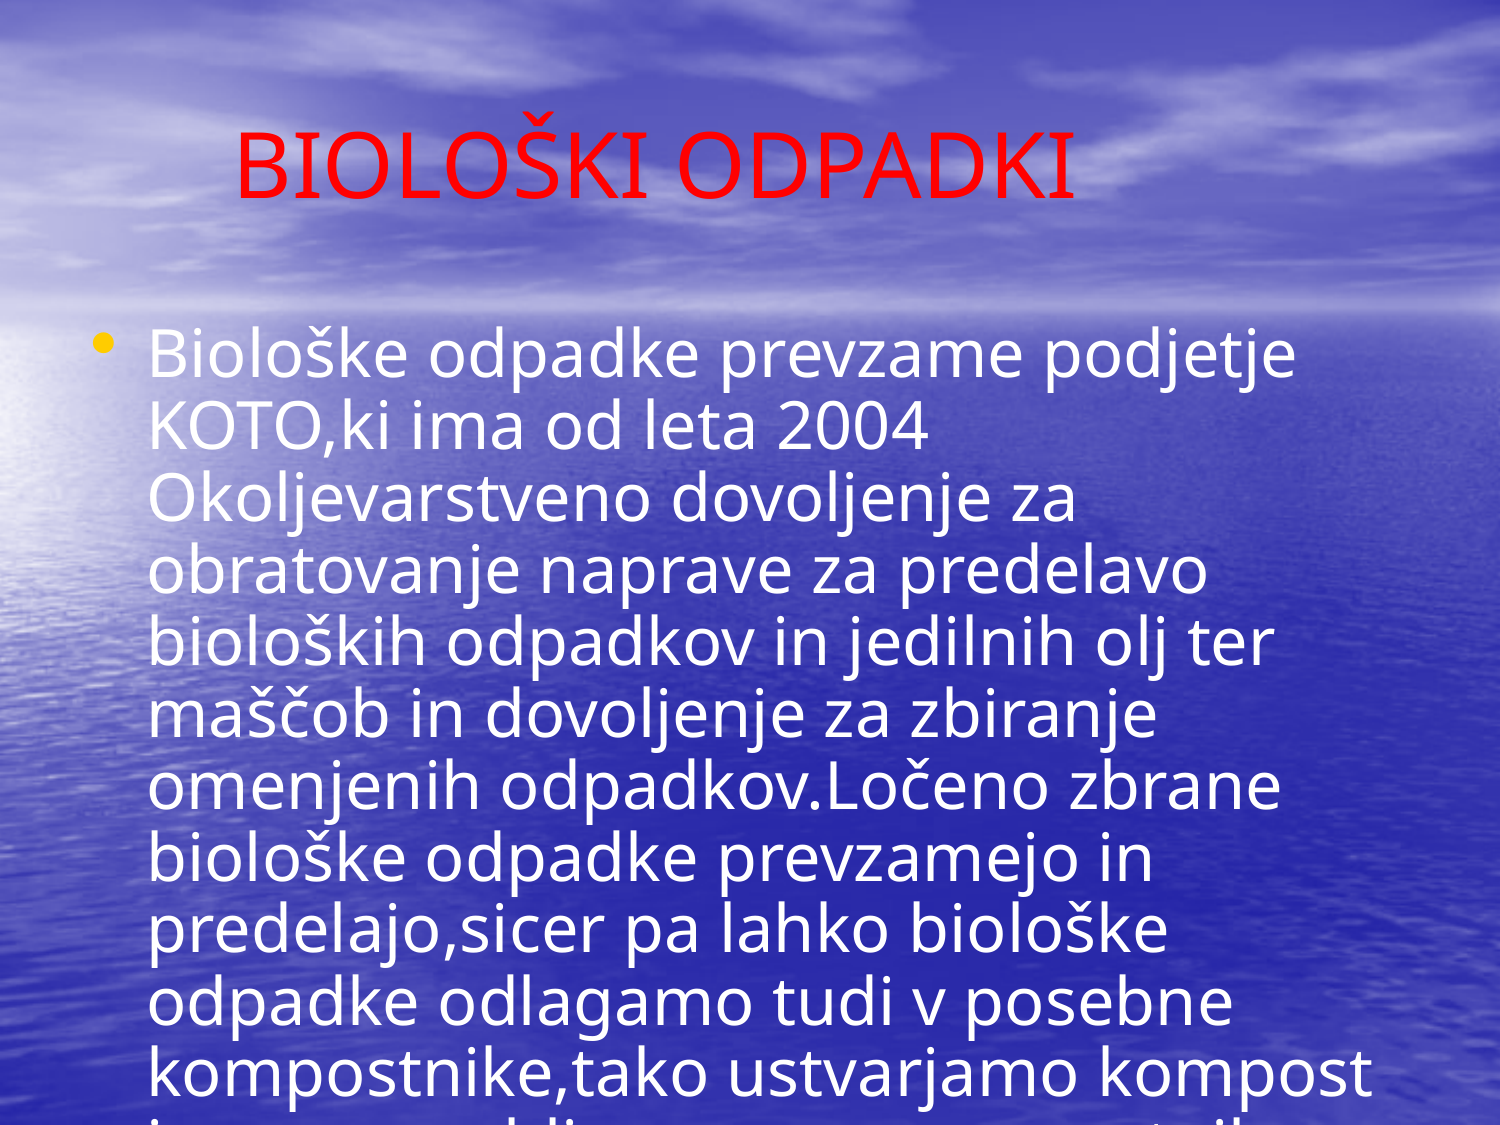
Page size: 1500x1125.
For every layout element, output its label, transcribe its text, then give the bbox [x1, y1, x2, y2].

list Biološke odpadke prevzame podjetje KOTO,ki ima od leta 2004 Okoljevarstveno dovoljenje za obratovanje naprave za predelavo bioloških odpadkov in jedilnih olj ter maščob in dovoljenje za zbiranje omenjenih odpadkov.Ločeno zbrane biološke odpadke prevzamejo in predelajo,sicer pa lahko biološke odpadke odlagamo tudi v posebne kompostnike,tako ustvarjamo kompost in ga uporabljamo nameso umetnih gnojil.... [75, 312, 1425, 1125]
title BIOLOŠKI ODPADKI [75, 47, 1425, 275]
picture [0, 0, 1500, 1125]
